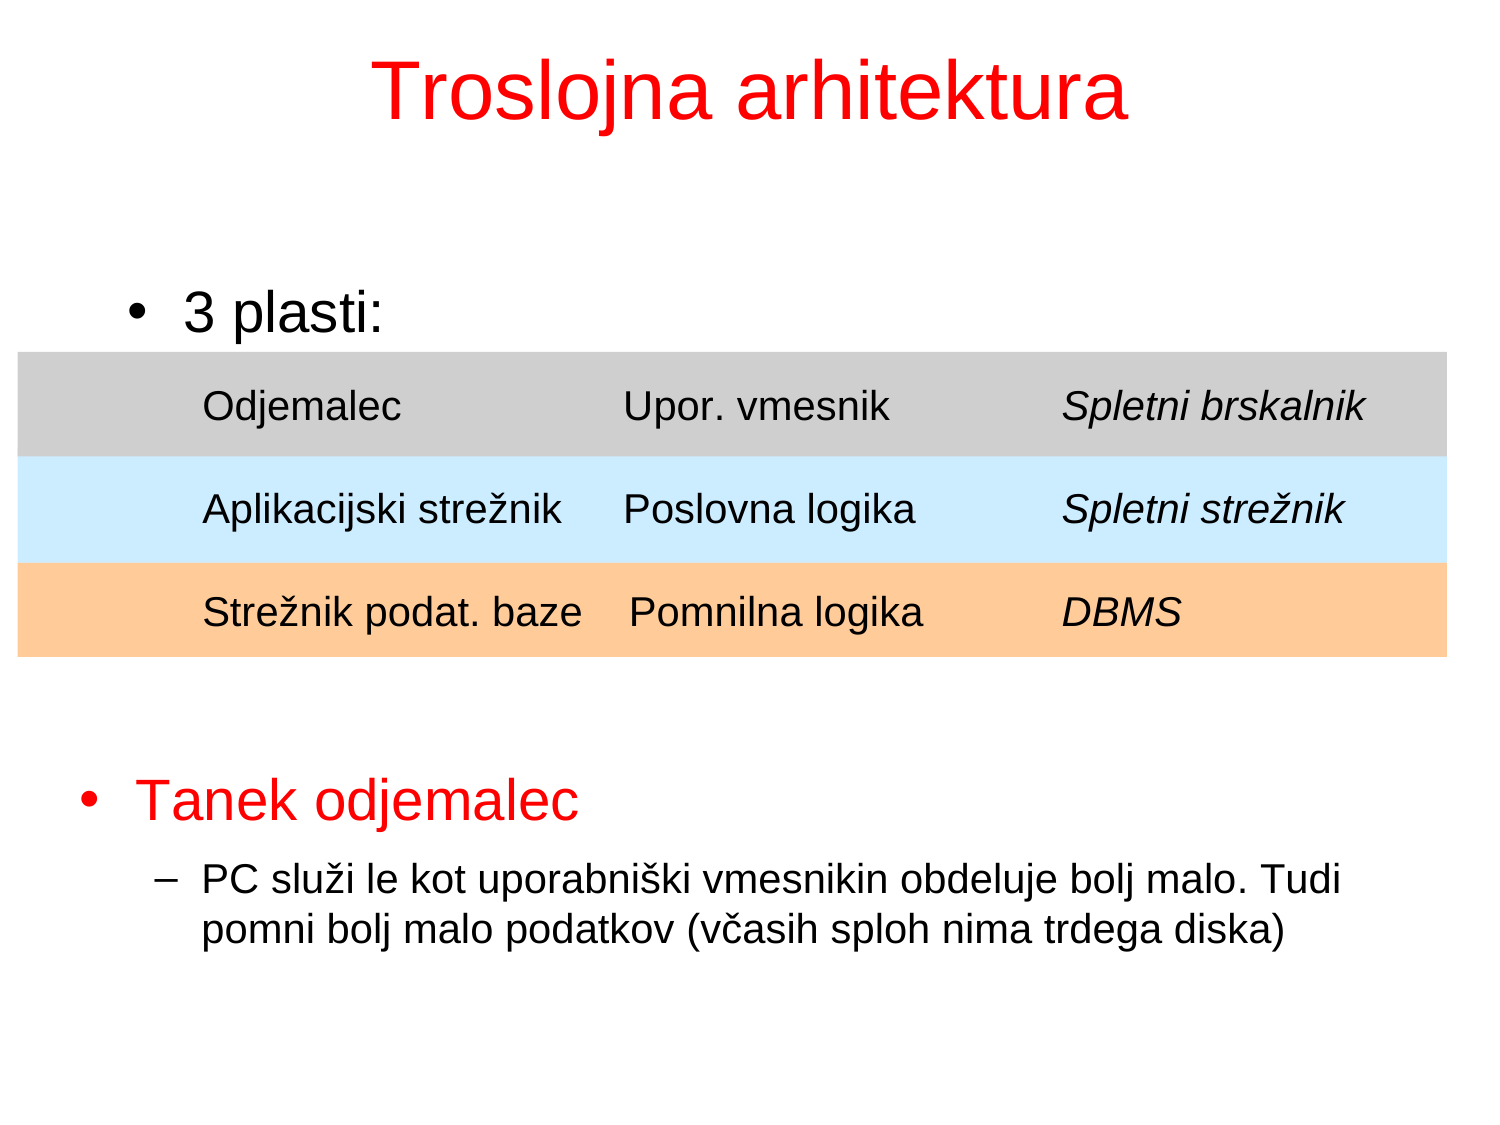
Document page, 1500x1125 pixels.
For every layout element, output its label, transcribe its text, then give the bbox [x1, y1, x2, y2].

list 3 plasti: Odjemalec Upor. vmesnik Spletni brskalnik Aplikacijski strežnik Poslovna logika Spletni strežnik Strežnik podat. baze Pomnilna logika DBMS [112, 275, 1388, 651]
text_box [17, 351, 1447, 657]
text_box Tanek odjemalec PC služi le kot uporabniški vmesnikin obdeluje bolj malo. Tudi pomni bolj malo podatkov (včasih sploh nima trdega diska) [64, 763, 1465, 1012]
title Troslojna arhitektura [75, 23, 1426, 149]
